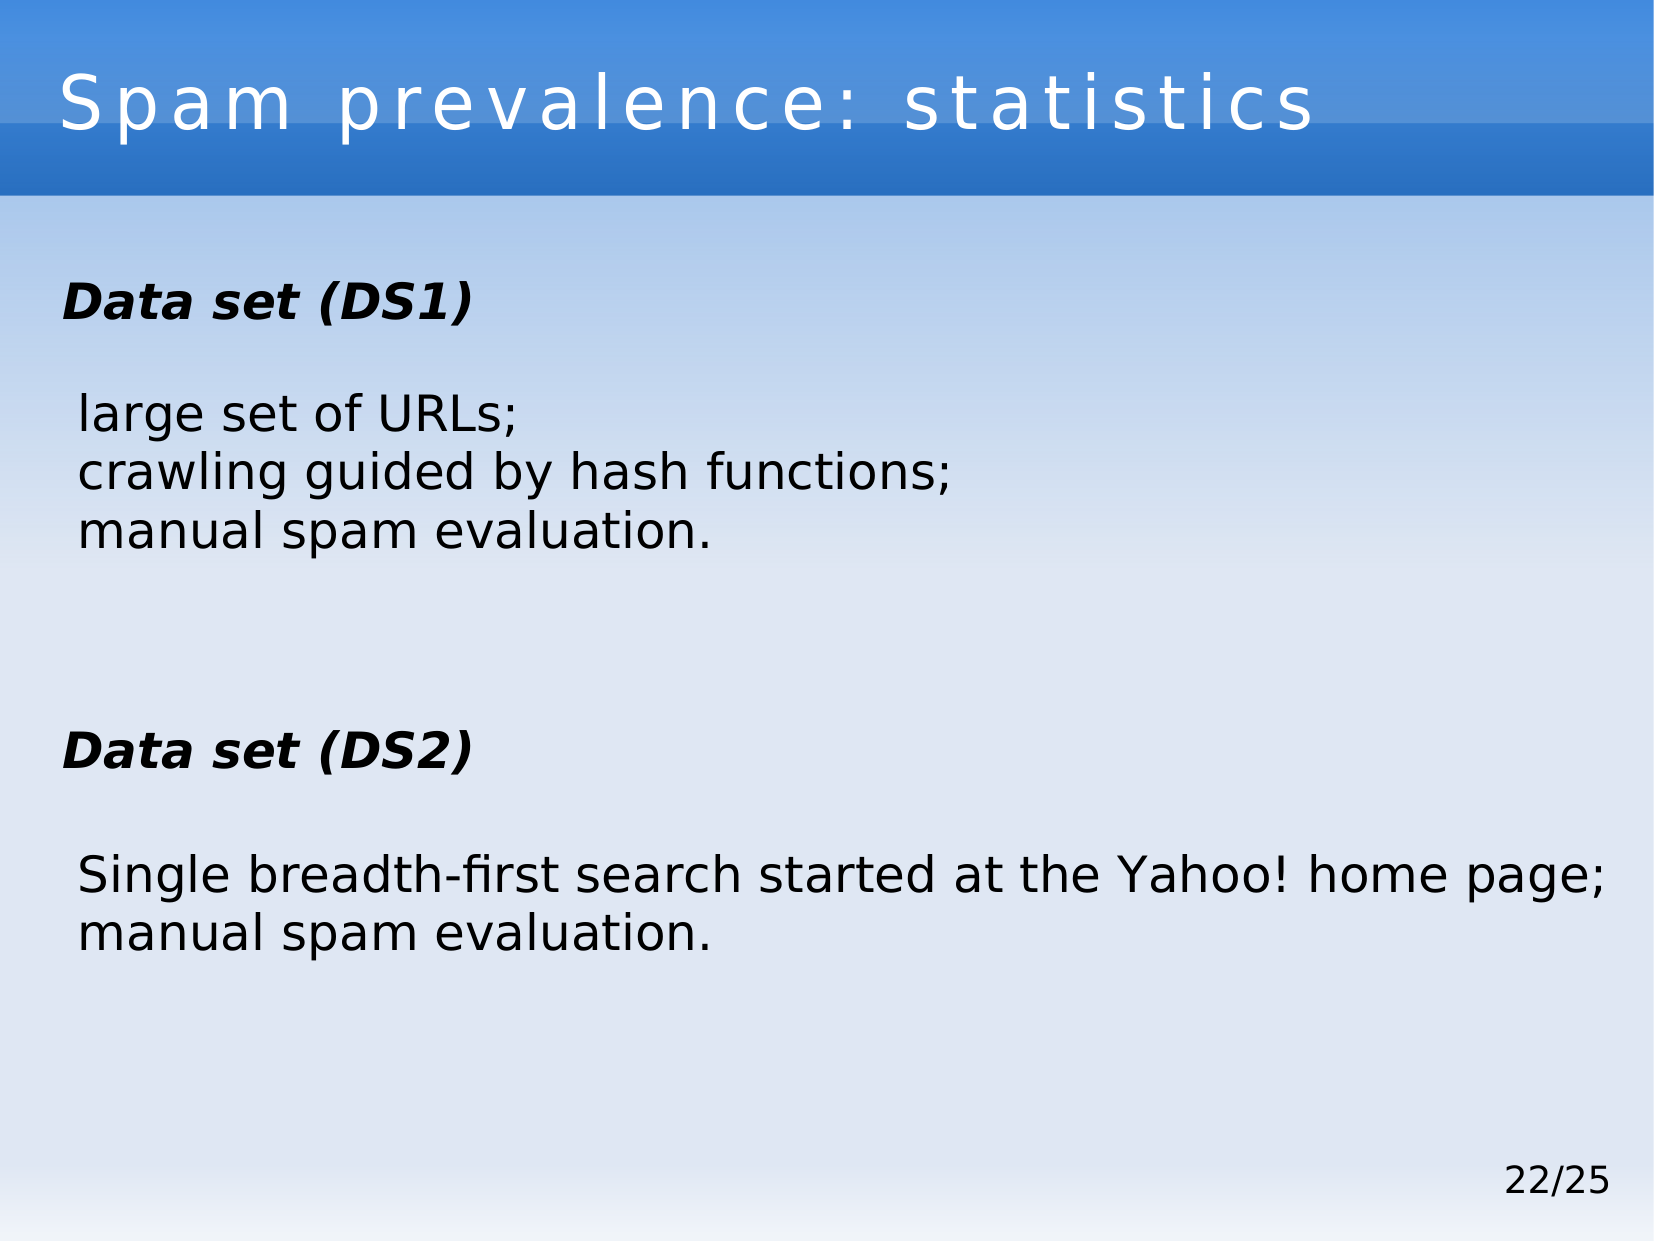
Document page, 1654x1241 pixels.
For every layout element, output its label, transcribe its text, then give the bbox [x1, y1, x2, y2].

text_box 22/25 [1455, 1151, 1627, 1210]
text_box large set of URLs; crawling guided by hash functions; manual spam evaluation. [47, 377, 1524, 568]
title Spam prevalence: statistics [59, 36, 1536, 171]
picture [0, 0, 1654, 1241]
text_box Data set (DS1) [47, 265, 1465, 339]
text_box Data set (DS2) [47, 714, 1465, 788]
text_box Single breadth-first search started at the Yahoo! home page; manual spam evaluation. [47, 838, 1642, 970]
